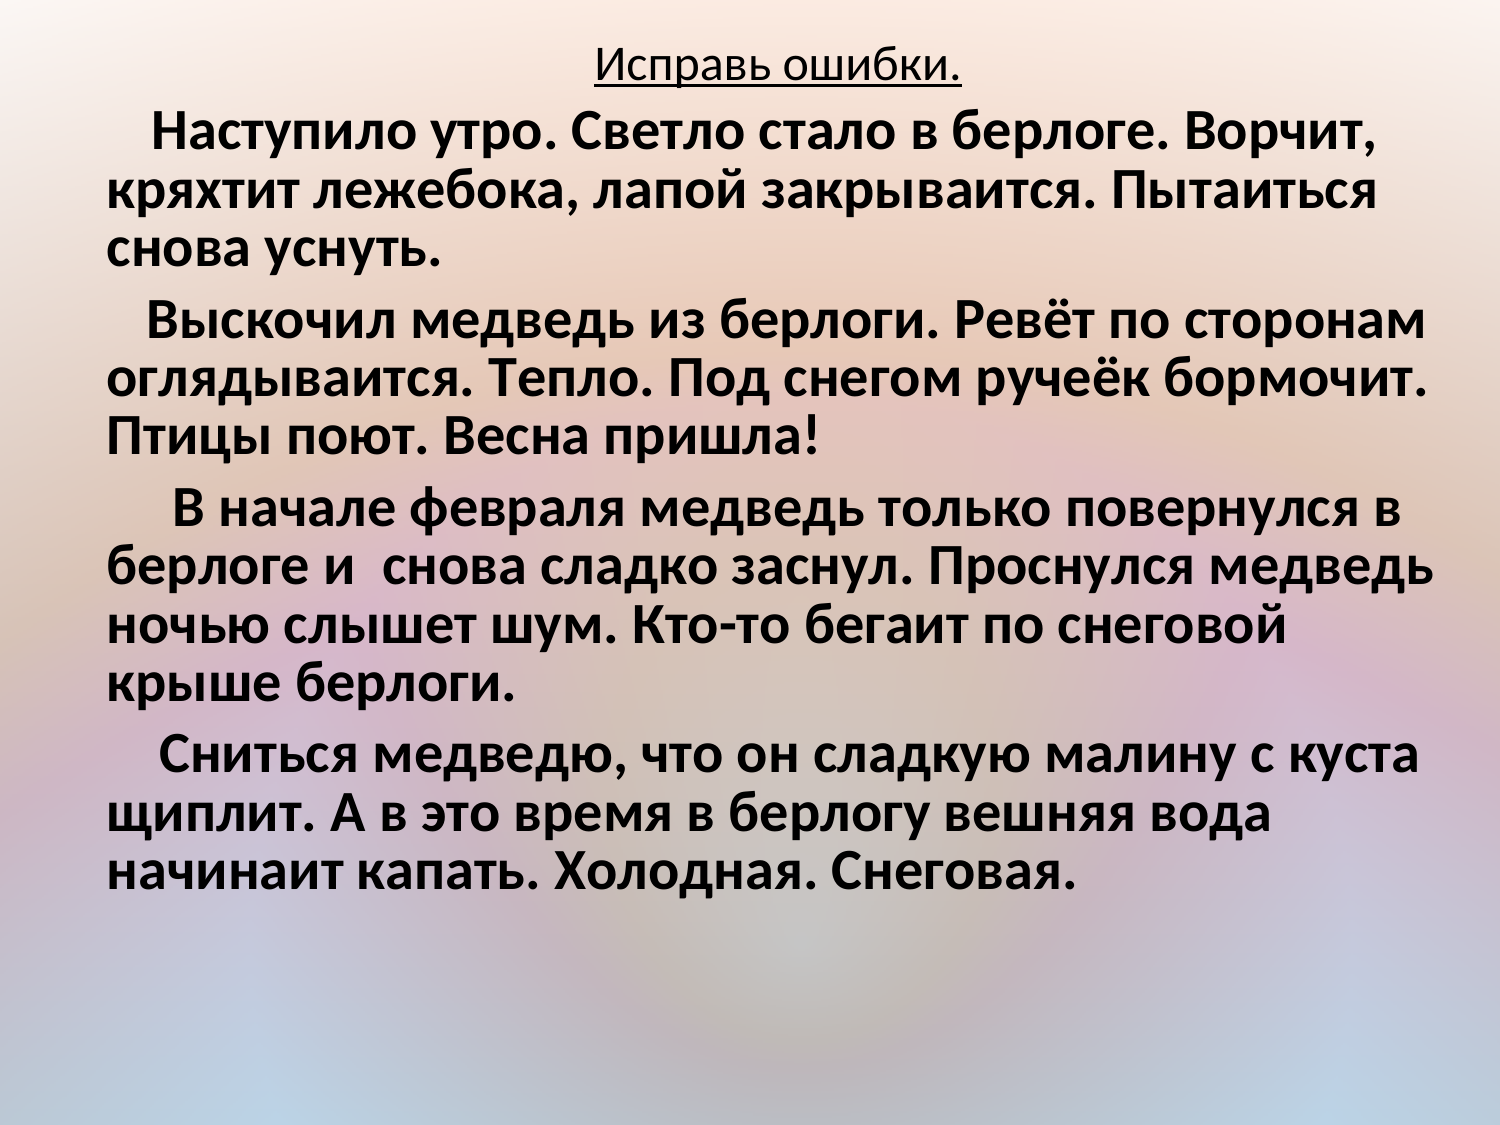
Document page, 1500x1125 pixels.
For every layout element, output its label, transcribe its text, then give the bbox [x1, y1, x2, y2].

picture [0, 0, 1500, 1125]
list Исправь ошибки. Наступило утро. Светло стало в берлоге. Ворчит, кряхтит лежебока, лапой закрываится. Пытаиться снова уснуть. Выскочил медведь из берлоги. Ревёт по сторонам оглядываится. Тепло. Под снегом ручеёк бормочит. Птицы поют. Весна пришла! В начале февраля медведь только повернулся в берлоге и снова сладко заснул. Проснулся медведь ночью слышет шум. Кто-то бегаит по снеговой крыше берлоги. Сниться медведю, что он сладкую малину с куста щиплит. А в это время в берлогу вешняя вода начинаит капать. Холодная. Снеговая. [35, 35, 1465, 1099]
